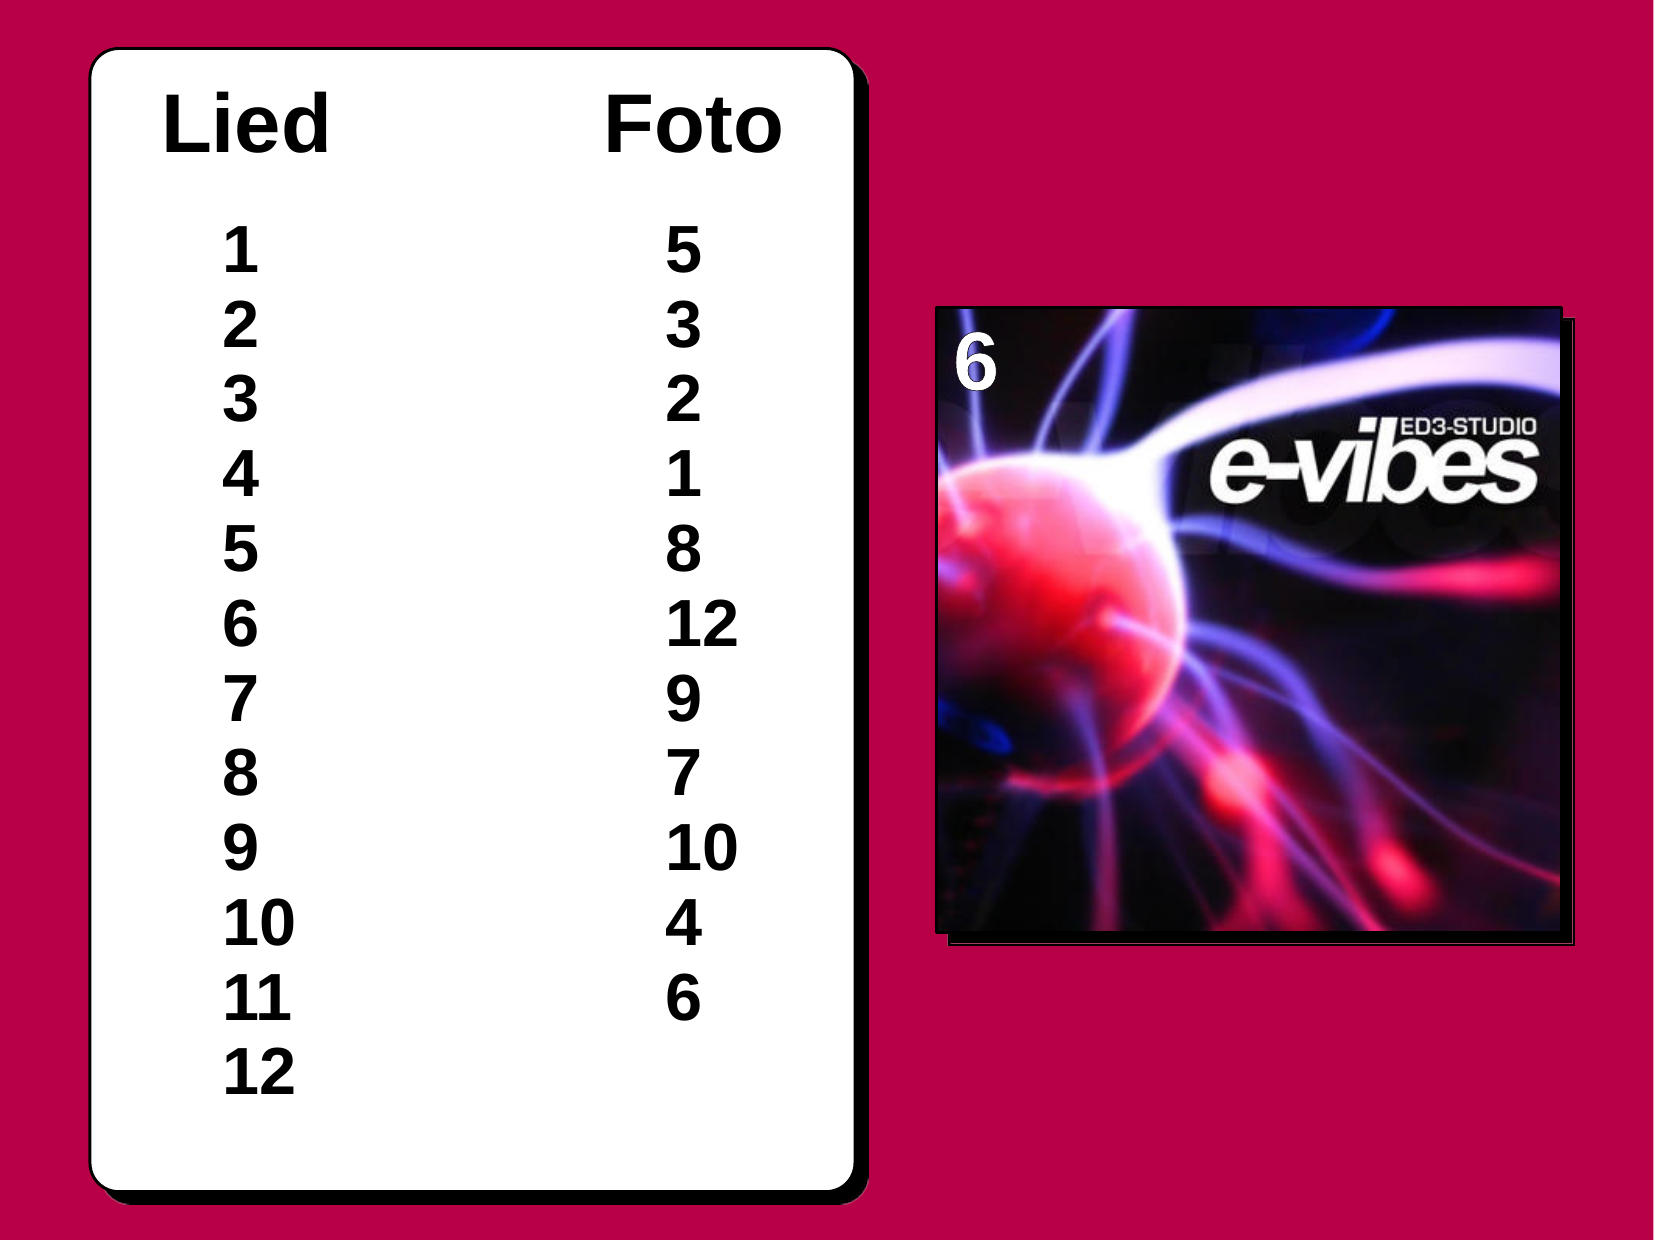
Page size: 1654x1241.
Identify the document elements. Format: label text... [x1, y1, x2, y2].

picture [938, 309, 1561, 932]
text_box Lied Foto [134, 69, 810, 182]
text_box 6 [938, 307, 1081, 420]
text_box [89, 48, 856, 1192]
text_box 1 5 2 3 3 2 4 1 5 8 6 12 7 9 8 7 9 10 10 4 11 6 12 [207, 204, 796, 1153]
